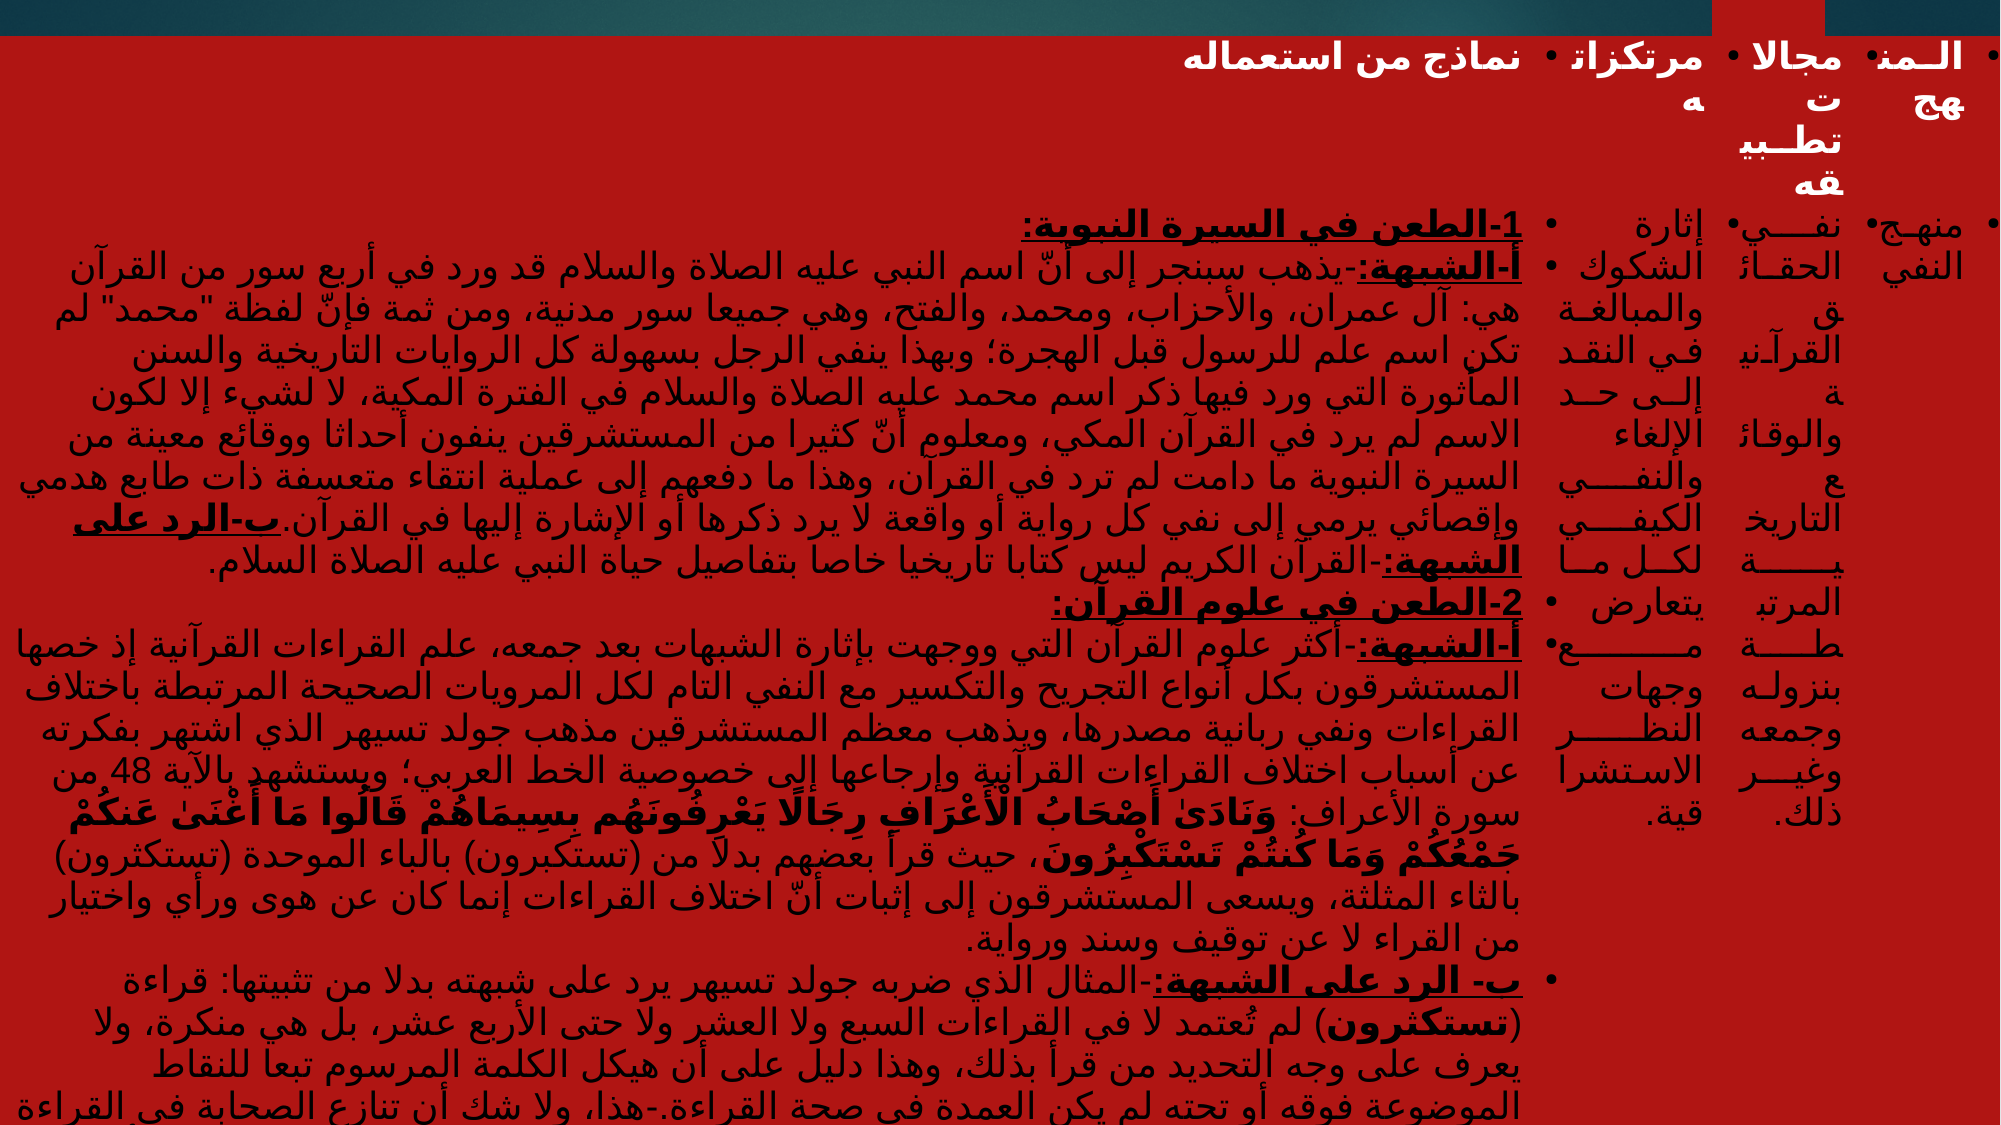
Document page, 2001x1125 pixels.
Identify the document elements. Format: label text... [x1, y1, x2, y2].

table_header المنهج [1879, 36, 2000, 204]
table_header مرتكزاته [1558, 36, 1740, 204]
table_cell منهج النفي [1879, 204, 2000, 1125]
table_cell 1-الطعن في السيرة النبوية: أ-الشبهة:-يذهب سبنجر إلى أنّ اسم النبي عليه الصلاة والسلام قد ورد في أربع سور من القرآن هي: آل عمران، والأحزاب، ومحمد، والفتح، وهي جميعا سور مدنية، ومن ثمة فإنّ لفظة "محمد" لم تكن اسم علم للرسول قبل الهجرة؛ وبهذا ينفي الرجل بسهولة كل الروايات التاريخية والسنن المأثورة التي ورد فيها ذكر اسم محمد عليه الصلاة والسلام في الفترة المكية، لا لشيء إلا لكون الاسم لم يرد في القرآن المكي، ومعلوم أنّ كثيرا من المستشرقين ينفون أحداثا ووقائع معينة من السيرة النبوية ما دامت لم ترد في القرآن، وهذا ما دفعهم إلى عملية انتقاء متعسفة ذات طابع هدمي وإقصائي يرمي إلى نفي كل رواية أو واقعة لا يرد ذكرها أو الإشارة إليها في القرآن.ب-الرد على الشبهة:-القرآن الكريم ليس كتابا تاريخيا خاصا بتفاصيل حياة النبي عليه الصلاة السلام. 2-الطعن في علوم القرآن: أ-الشبهة:-أكثر علوم القرآن التي ووجهت بإثارة الشبهات بعد جمعه، علم القراءات القرآنية إذ خصها المستشرقون بكل أنواع التجريح والتكسير مع النفي التام لكل المرويات الصحيحة المرتبطة باختلاف القراءات ونفي ربانية مصدرها، ويذهب معظم المستشرقين مذهب جولد تسيهر الذي اشتهر بفكرته عن أسباب اختلاف القراءات القرآنية وإرجاعها إلى خصوصية الخط العربي؛ ويستشهد بالآية 48 من سورة الأعراف: وَنَادَىٰ أَصْحَابُ الْأَعْرَافِ رِجَالًا يَعْرِفُونَهُم بِسِيمَاهُمْ قَالُوا مَا أَغْنَىٰ عَنكُمْ جَمْعُكُمْ وَمَا كُنتُمْ تَسْتَكْبِرُونَ، حيث قرأ بعضهم بدلا من (تستكبرون) بالباء الموحدة (تستكثرون) بالثاء المثلثة، ويسعى المستشرقون إلى إثبات أنّ اختلاف القراءات إنما كان عن هوى ورأي واختيار من القراء لا عن توقيف وسند ورواية. ب- الرد على الشبهة:-المثال الذي ضربه جولد تسيهر يرد على شبهته بدلا من تثبيتها: قراءة (تستكثرون) لم تُعتمد لا في القراءات السبع ولا العشر ولا حتى الأربع عشر، بل هي منكرة، ولا يعرف على وجه التحديد من قرأ بذلك، وهذا دليل على أن هيكل الكلمة المرسوم تبعا للنقاط الموضوعة فوقه أو تحته لم يكن العمدة في صحة القراءة.-هذا، ولا شك أن تنازع الصحابة في القراءة ورجوعهم إليه عليه الصلاة والسلام كما دلت على ذلك الأحاديث الصحيحة لأوضح برهان على أن القراءة ليست موكولة إلى أهوائهم، كما أن عثمان (رضي الله عنه) عندما نسخ المصاحف وبعث بها إلى الأمصار، أرسل مع كل مصحف عالماً من علماء القراءة حتى يتم أخذ القراءة من أفواه الأئمة، وهو أكبر دليل على أن القراءة إنما تعتمد على التلقي والنقل والرواية، لا على الخط والرسم والكتابة. [0, 204, 1558, 1125]
table_cell إثارة الشكوك والمبالغة في النقد إلى حد الإلغاء والنفي الكيفي لكل ما يتعارض مع وجهات النظر الاستشراقية. [1558, 204, 1740, 1125]
table_header مجالات تطبيقه [1740, 36, 1879, 204]
table_header نماذج من استعماله [0, 36, 1558, 204]
table_cell نفي الحقائق القرآنية والوقائع التاريخية المرتبطة بنزوله وجمعه وغير ذلك. [1740, 204, 1879, 1125]
